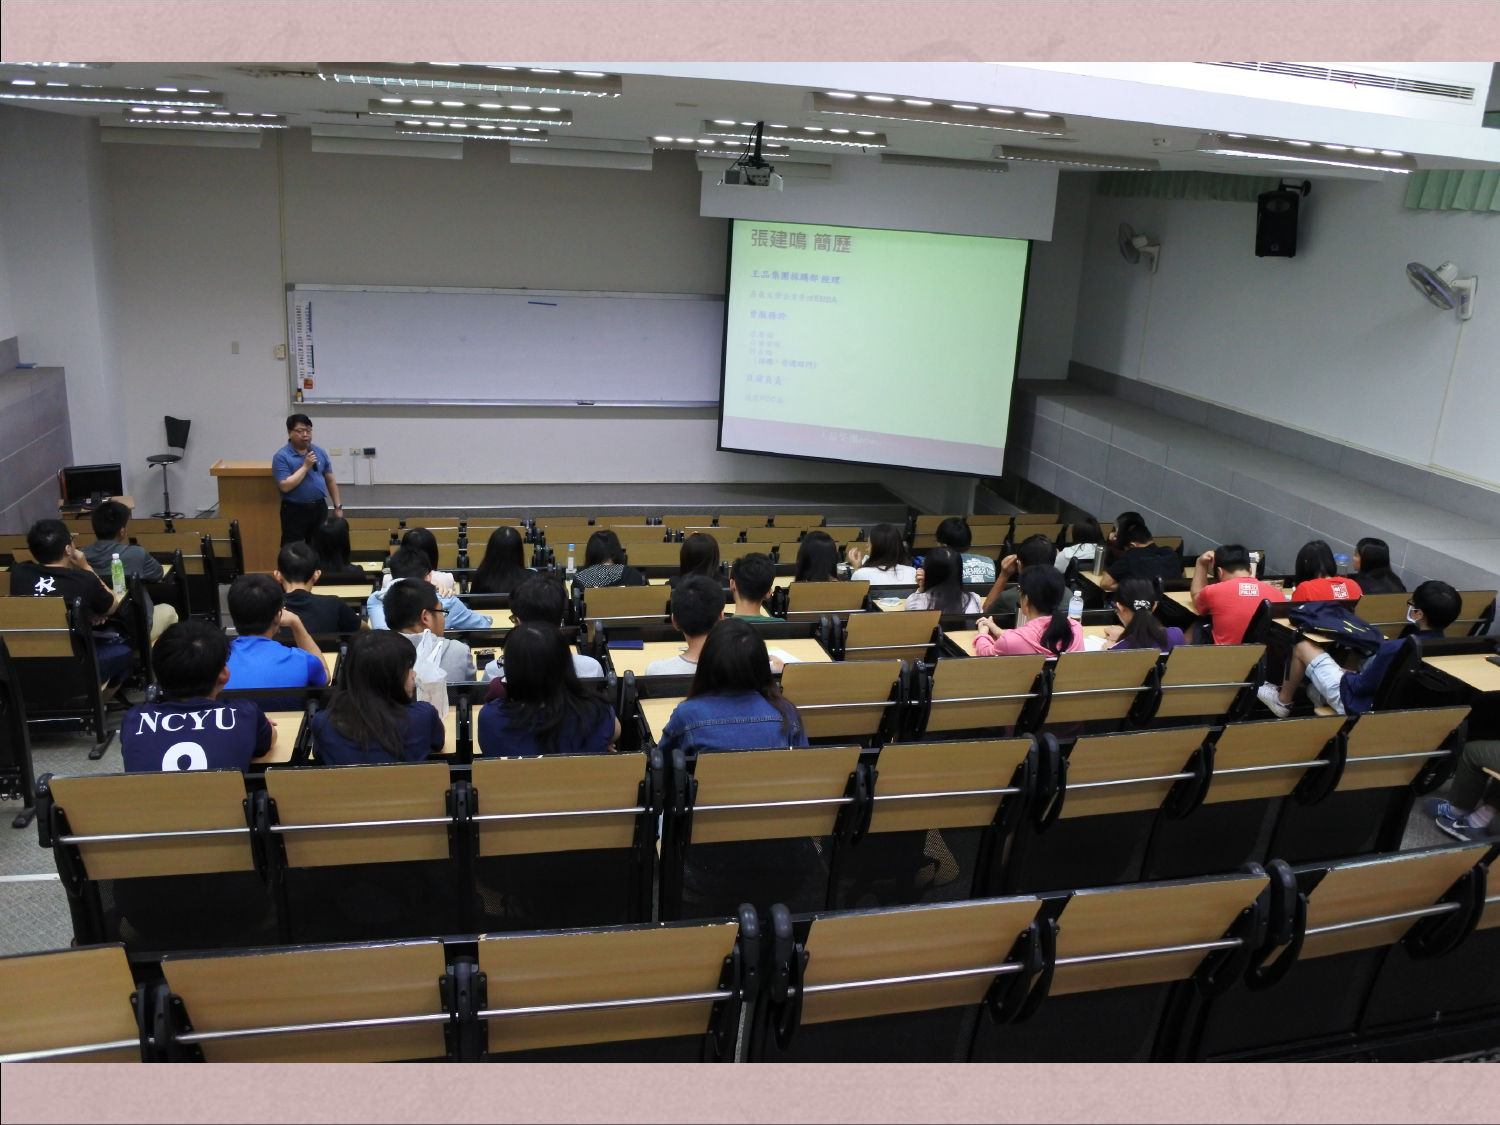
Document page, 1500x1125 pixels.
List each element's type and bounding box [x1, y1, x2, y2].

picture [0, 62, 1500, 1063]
